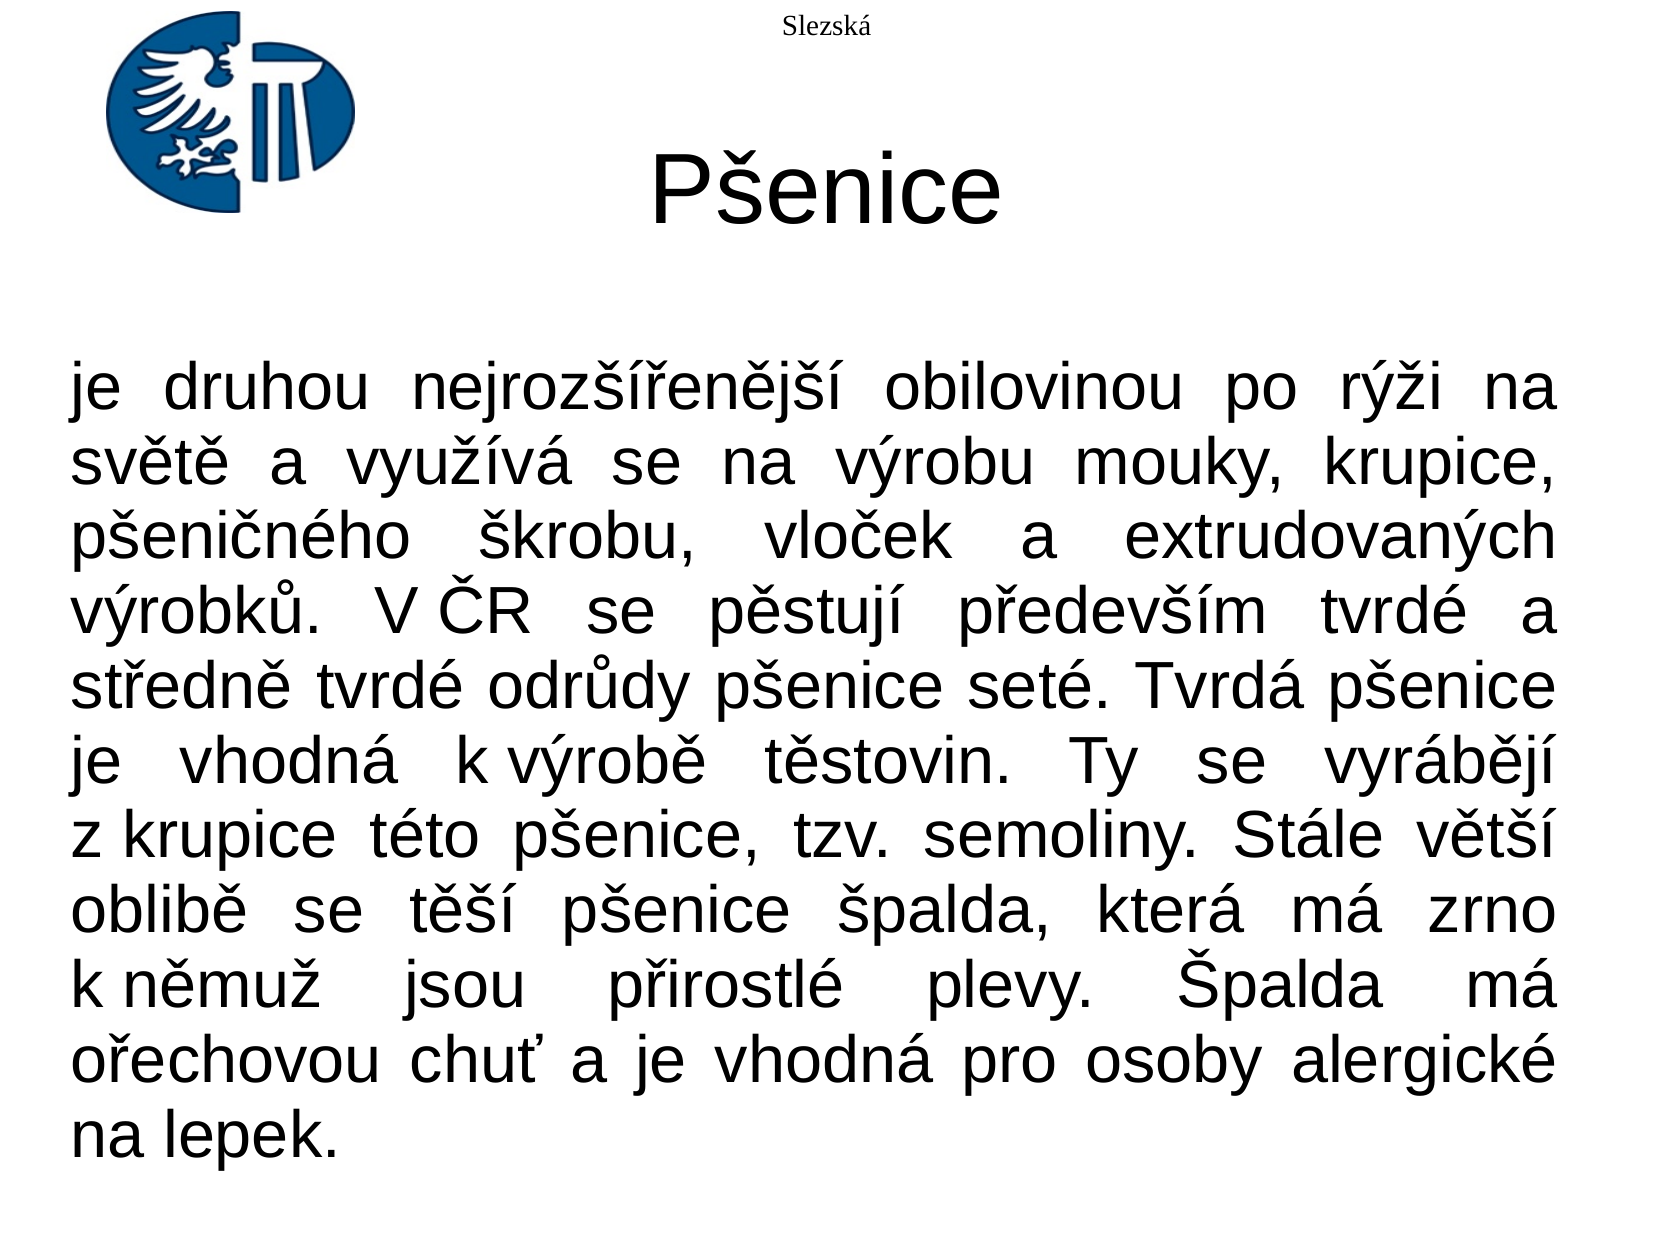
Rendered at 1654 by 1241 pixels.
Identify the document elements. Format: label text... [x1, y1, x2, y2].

subtitle je druhou nejrozšířenější obilovinou po rýži na světě a využívá se na výrobu mouky, krupice, pšeničného škrobu, vloček a extrudovaných výrobků. V ČR se pěstují především tvrdé a středně tvrdé odrůdy pšenice seté. Tvrdá pšenice je vhodná k výrobě těstovin. Ty se vyrábějí z krupice této pšenice, tzv. semoliny. Stále větší oblibě se těší pšenice špalda, která má zrno k němuž jsou přirostlé plevy. Špalda má ořechovou chuť a je vhodná pro osoby alergické na lepek. [70, 350, 1559, 1171]
title Pšenice [82, 23, 1571, 355]
picture [106, 11, 355, 23]
